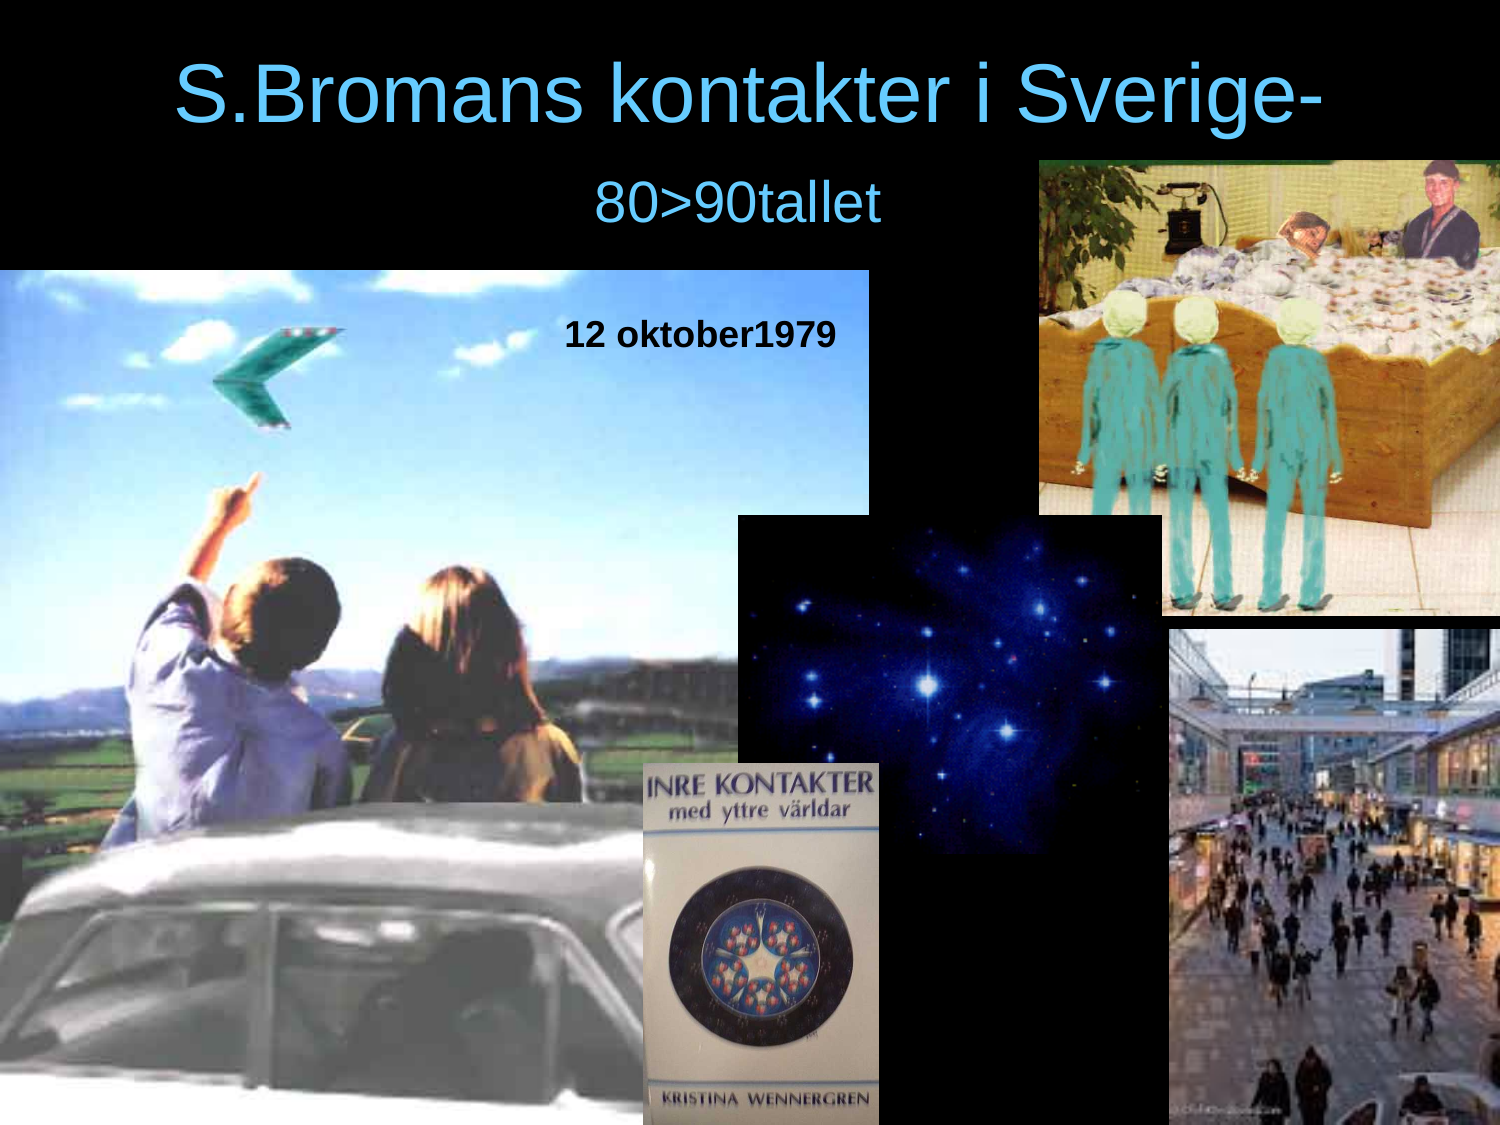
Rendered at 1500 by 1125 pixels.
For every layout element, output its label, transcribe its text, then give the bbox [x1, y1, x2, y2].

text_box 12 oktober1979 [549, 302, 863, 364]
title S.Bromans kontakter i Sverige- 80>90tallet [75, 45, 1426, 233]
picture [1169, 629, 1500, 1125]
picture [0, 160, 1500, 1125]
